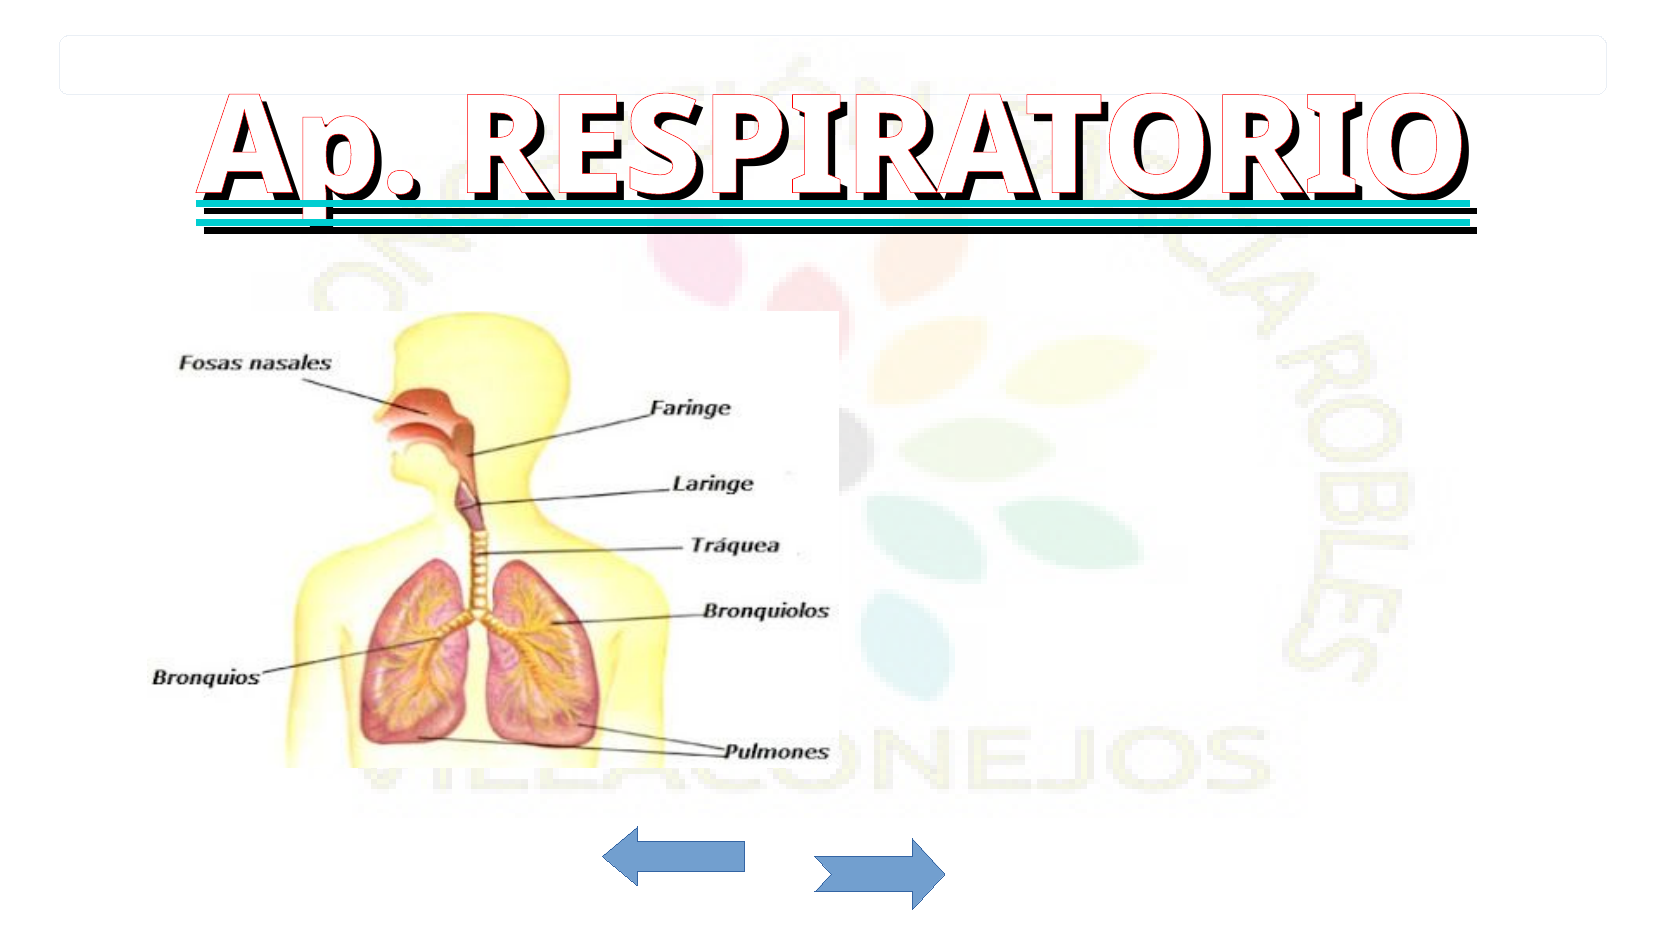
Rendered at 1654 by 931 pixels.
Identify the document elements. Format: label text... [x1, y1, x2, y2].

text_box [814, 838, 945, 910]
text_box Ap. RESPIRATORIO [59, 35, 1607, 95]
picture [147, 311, 839, 768]
text_box [602, 826, 745, 886]
